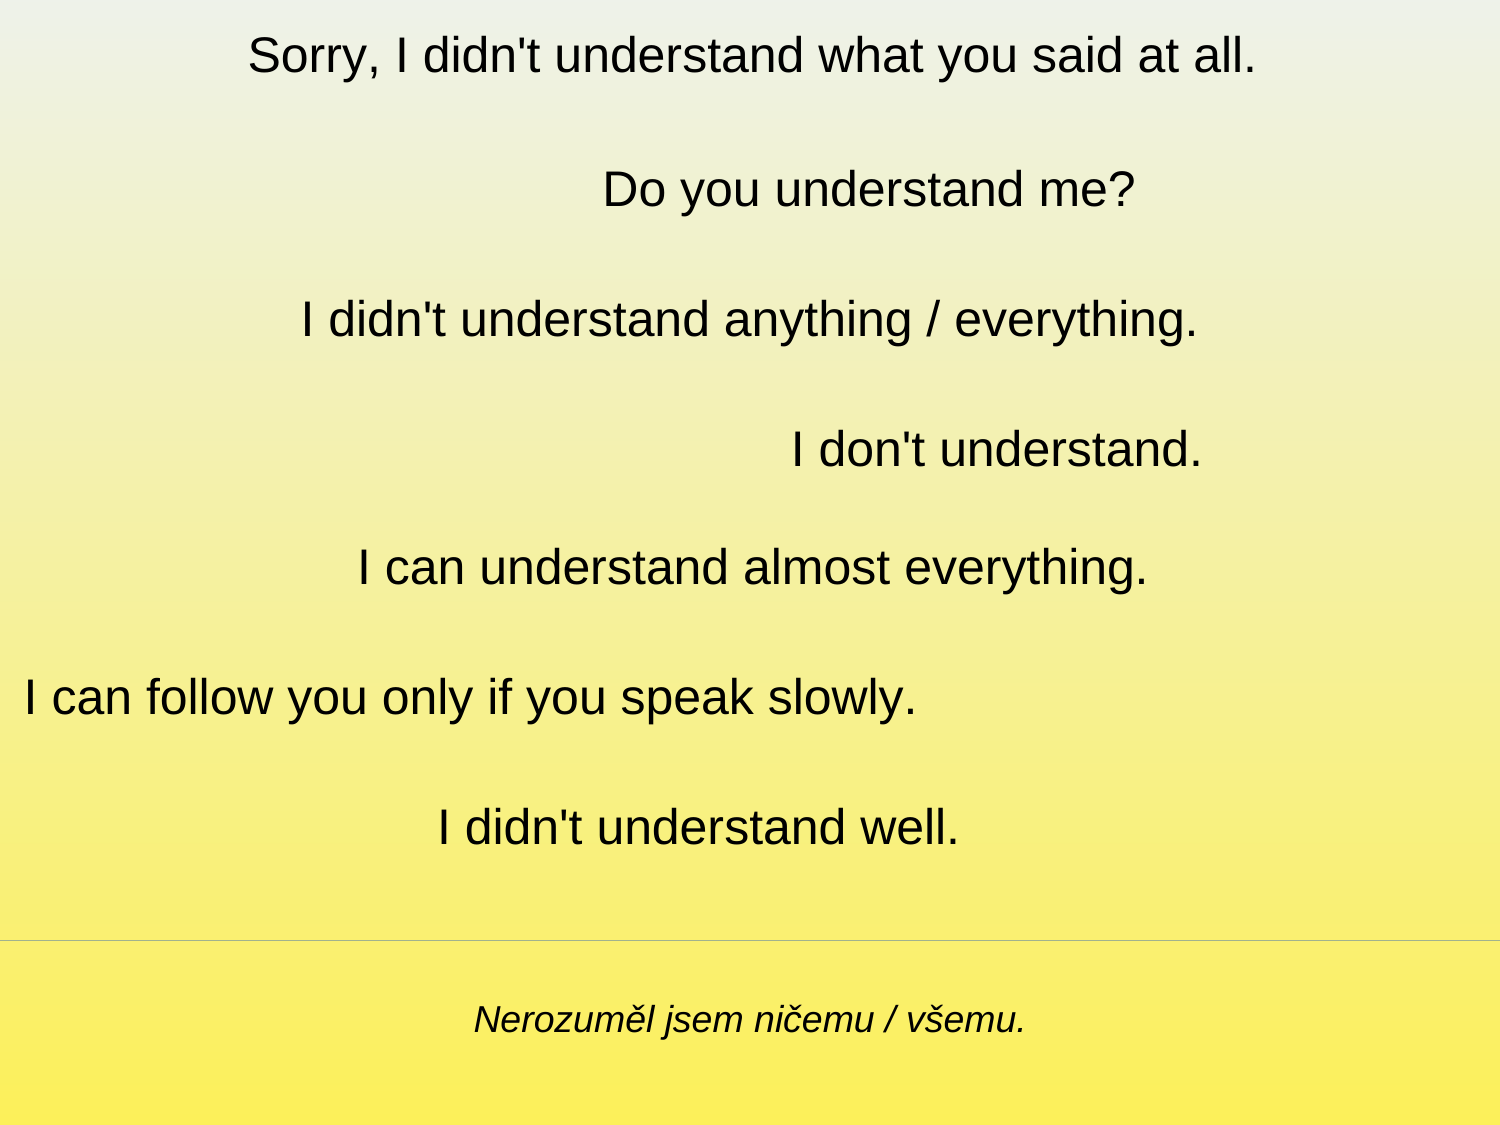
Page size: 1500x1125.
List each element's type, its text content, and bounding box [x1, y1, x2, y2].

text_box I can follow you only if you speak slowly. [8, 656, 934, 733]
text_box I can understand almost everything. [6, 527, 1500, 603]
text_box Do you understand me? [587, 148, 1152, 225]
text_box I didn't understand well. [422, 786, 976, 863]
text_box Sorry, I didn't understand what you said at all. [5, 14, 1500, 90]
text_box Nerozuměl jsem ničemu / všemu. [458, 987, 1042, 1049]
text_box I don't understand. [775, 408, 1219, 485]
text_box I didn't understand anything / everything. [0, 278, 1500, 355]
